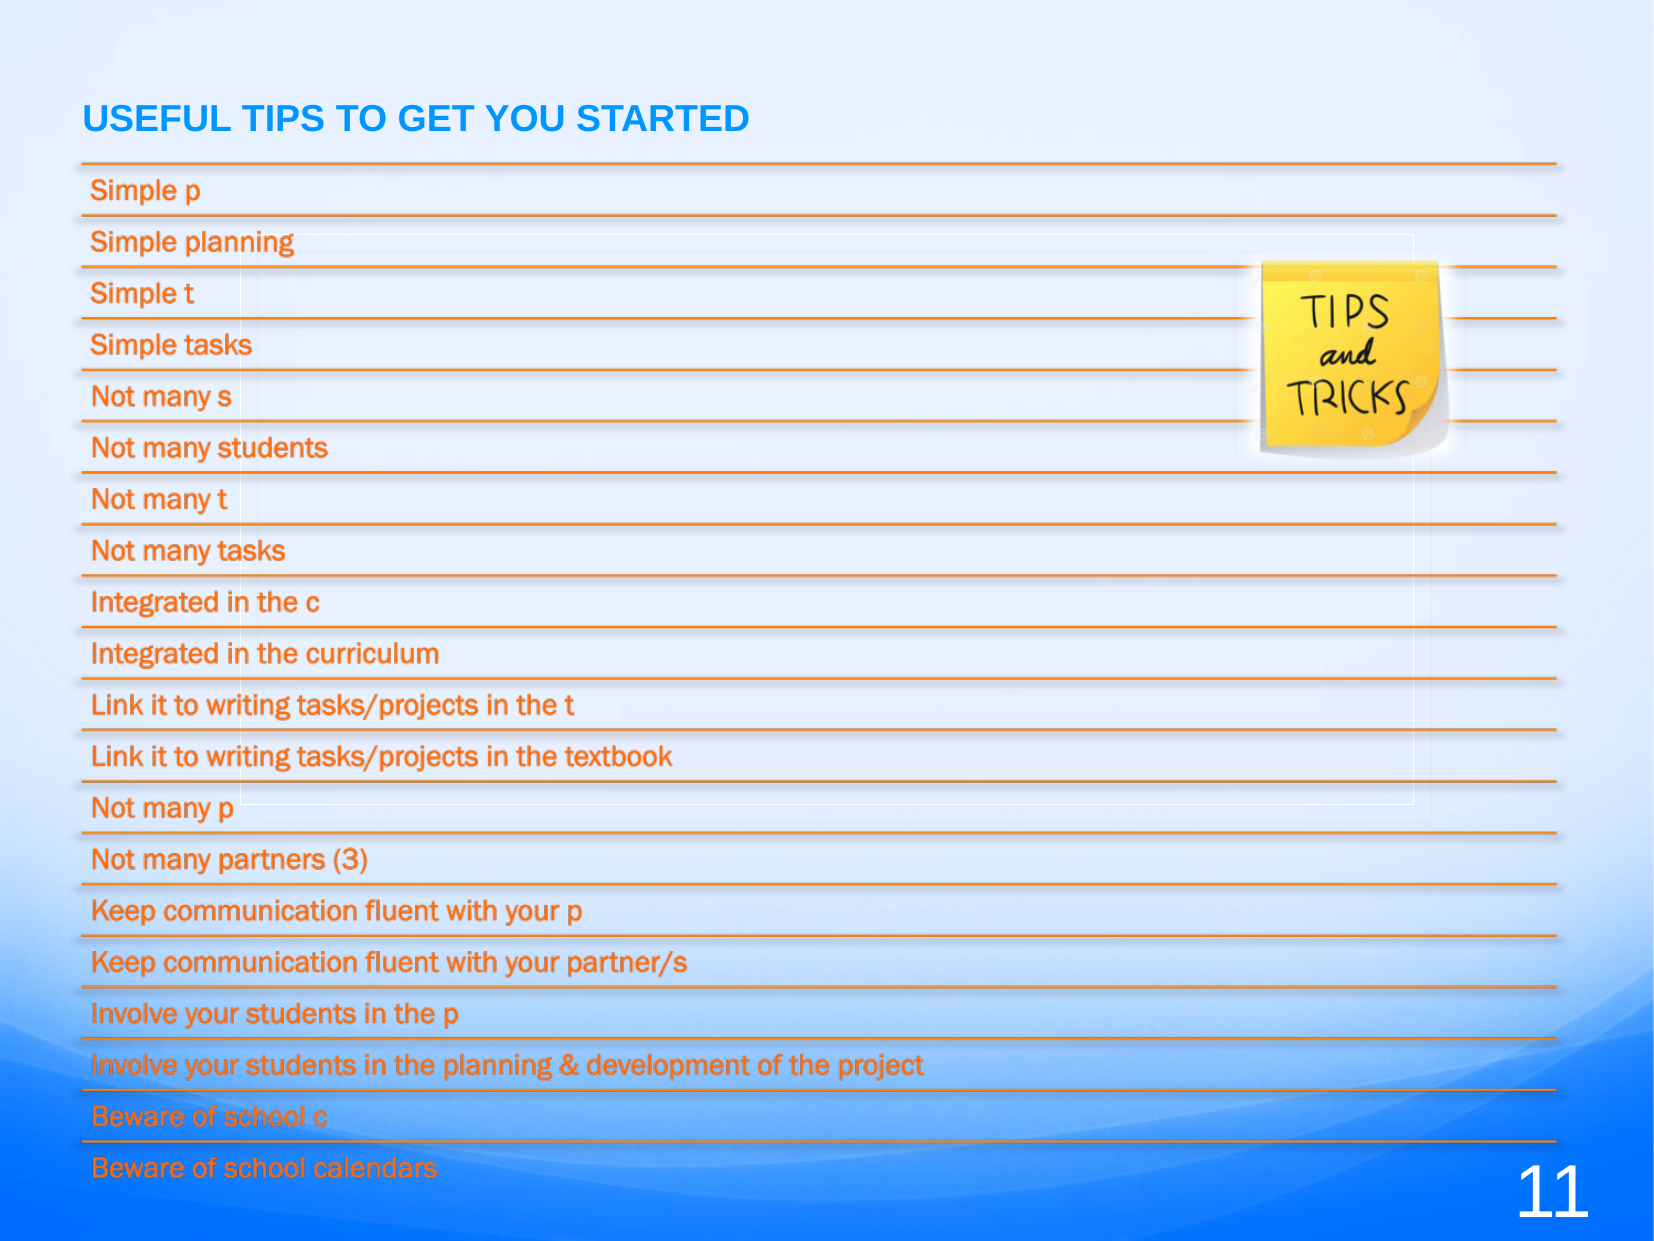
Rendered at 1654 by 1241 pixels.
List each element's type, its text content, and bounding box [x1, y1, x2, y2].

picture [0, 0, 1654, 1241]
text_box USEFUL TIPS TO GET YOU STARTED [19, 86, 814, 147]
text_box <número> [1428, 1134, 1608, 1201]
